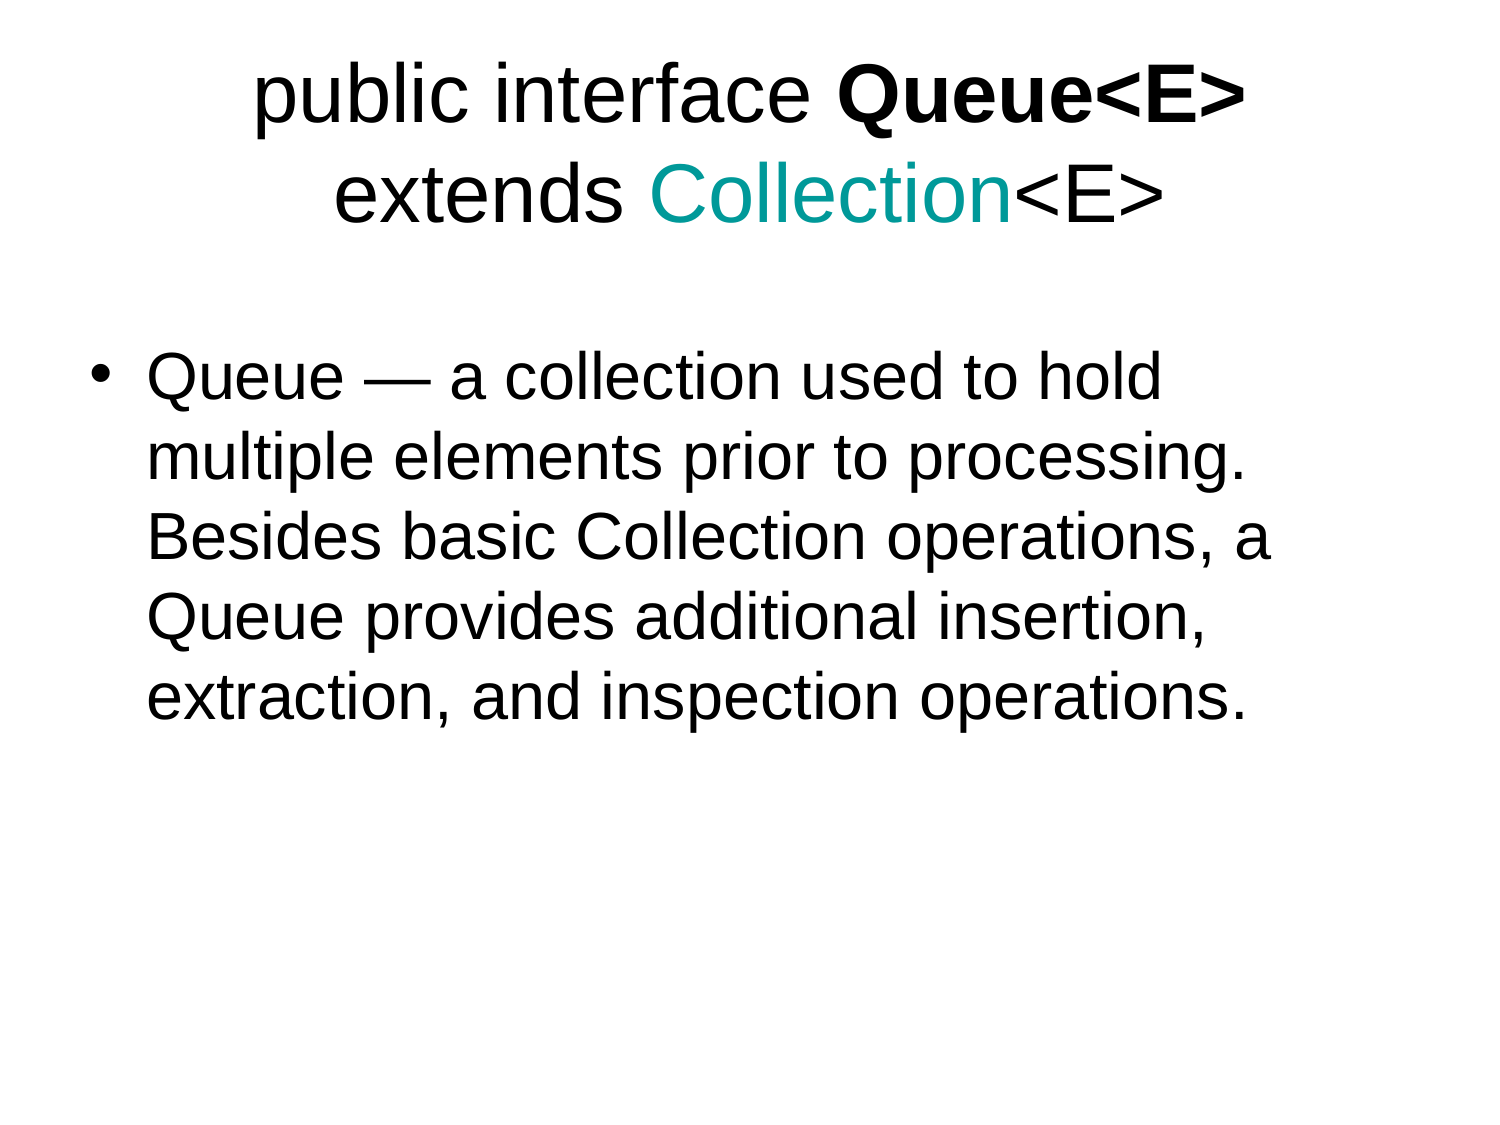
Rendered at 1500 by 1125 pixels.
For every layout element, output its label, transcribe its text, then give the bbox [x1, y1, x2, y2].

list Queue — a collection used to hold multiple elements prior to processing. Besides basic Collection operations, a Queue provides additional insertion, extraction, and inspection operations. [75, 324, 1426, 1006]
title public interface Queue<E> extends Collection<E> [75, 31, 1426, 247]
